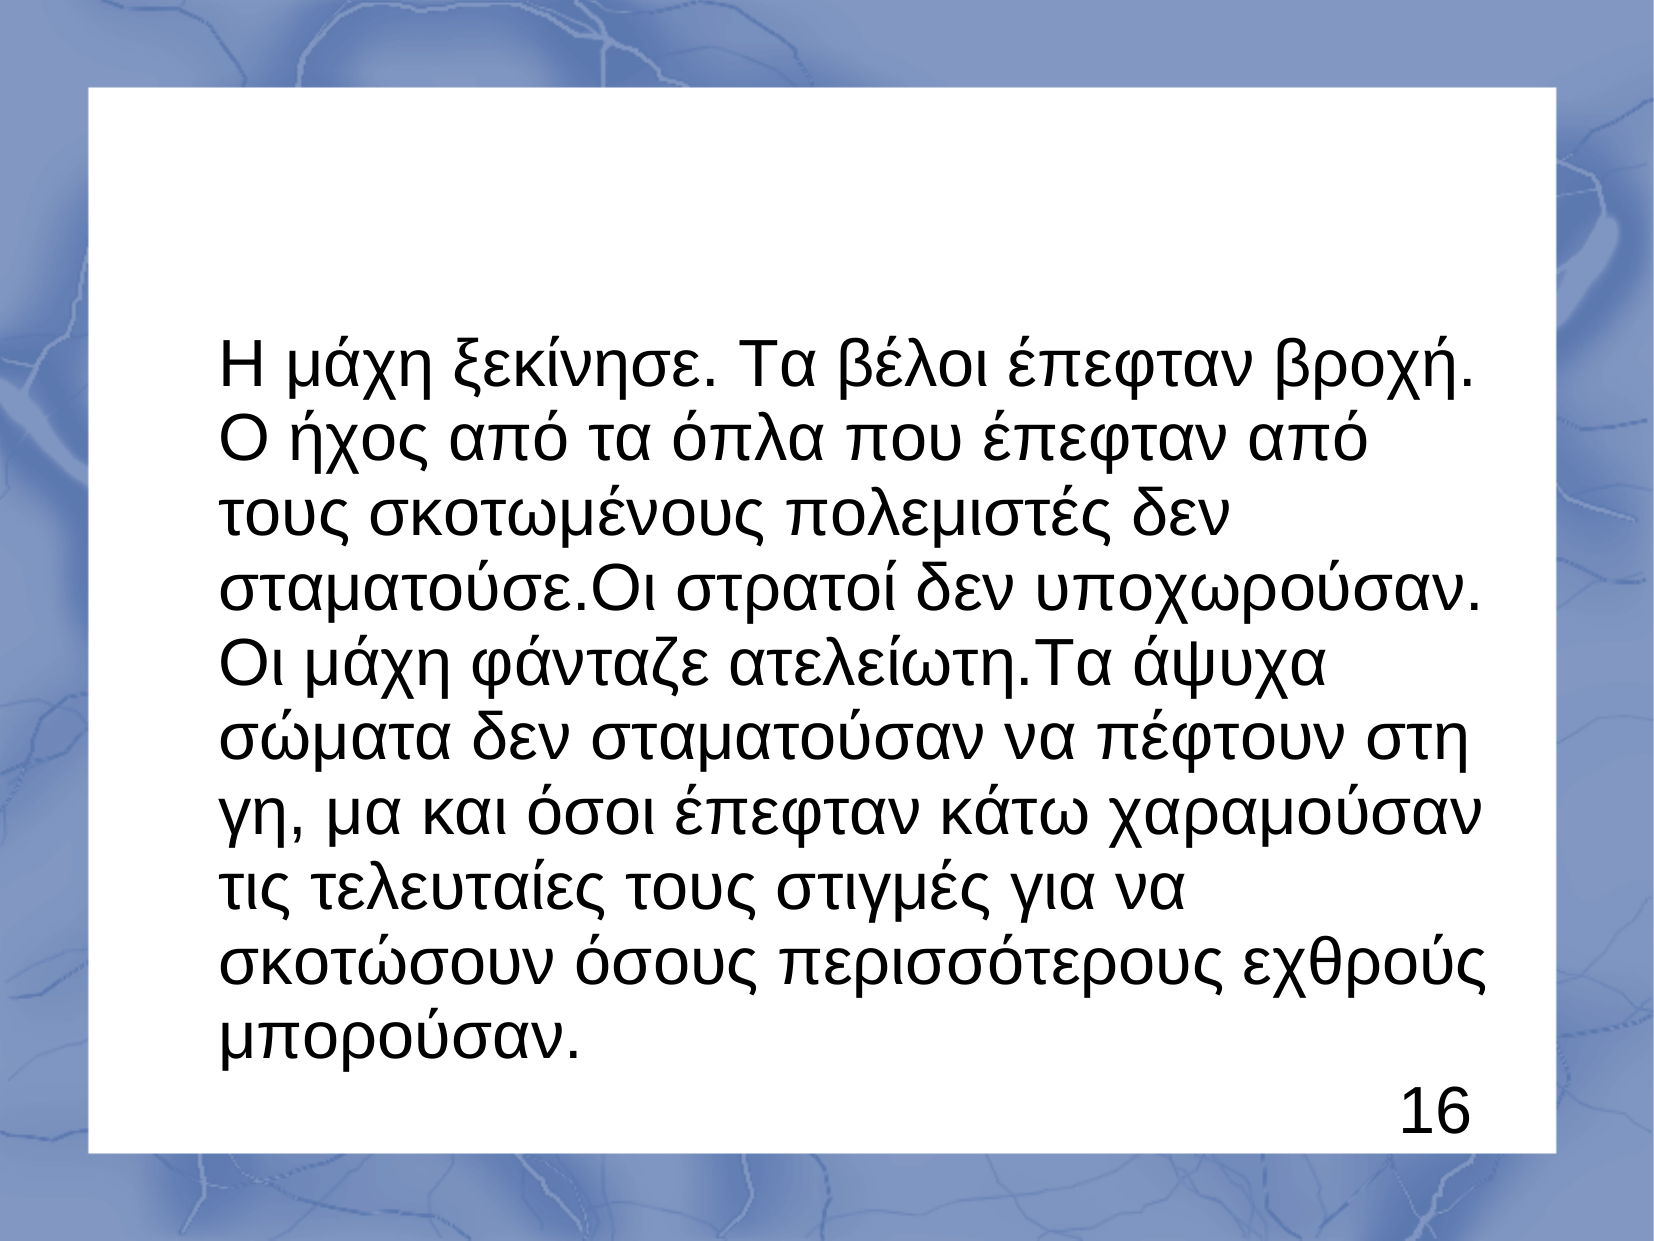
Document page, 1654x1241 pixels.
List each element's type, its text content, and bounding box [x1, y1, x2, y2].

picture [0, 0, 1654, 1241]
list Η μάχη ξεκίνησε. Τα βέλοι έπεφταν βροχή. Ο ήχος από τα όπλα που έπεφταν από τους σκοτωμένους πολεμιστές δεν σταματούσε.Οι στρατοί δεν υποχωρούσαν. Οι μάχη φάνταζε ατελείωτη.Τα άψυχα σώματα δεν σταματούσαν να πέφτουν στη γη, μα και όσοι έπεφταν κάτω χαραμούσαν τις τελευταίες τους στιγμές για να σκοτώσουν όσους περισσότερους εχθρούς μπορούσαν. 16 [147, 325, 1506, 1149]
